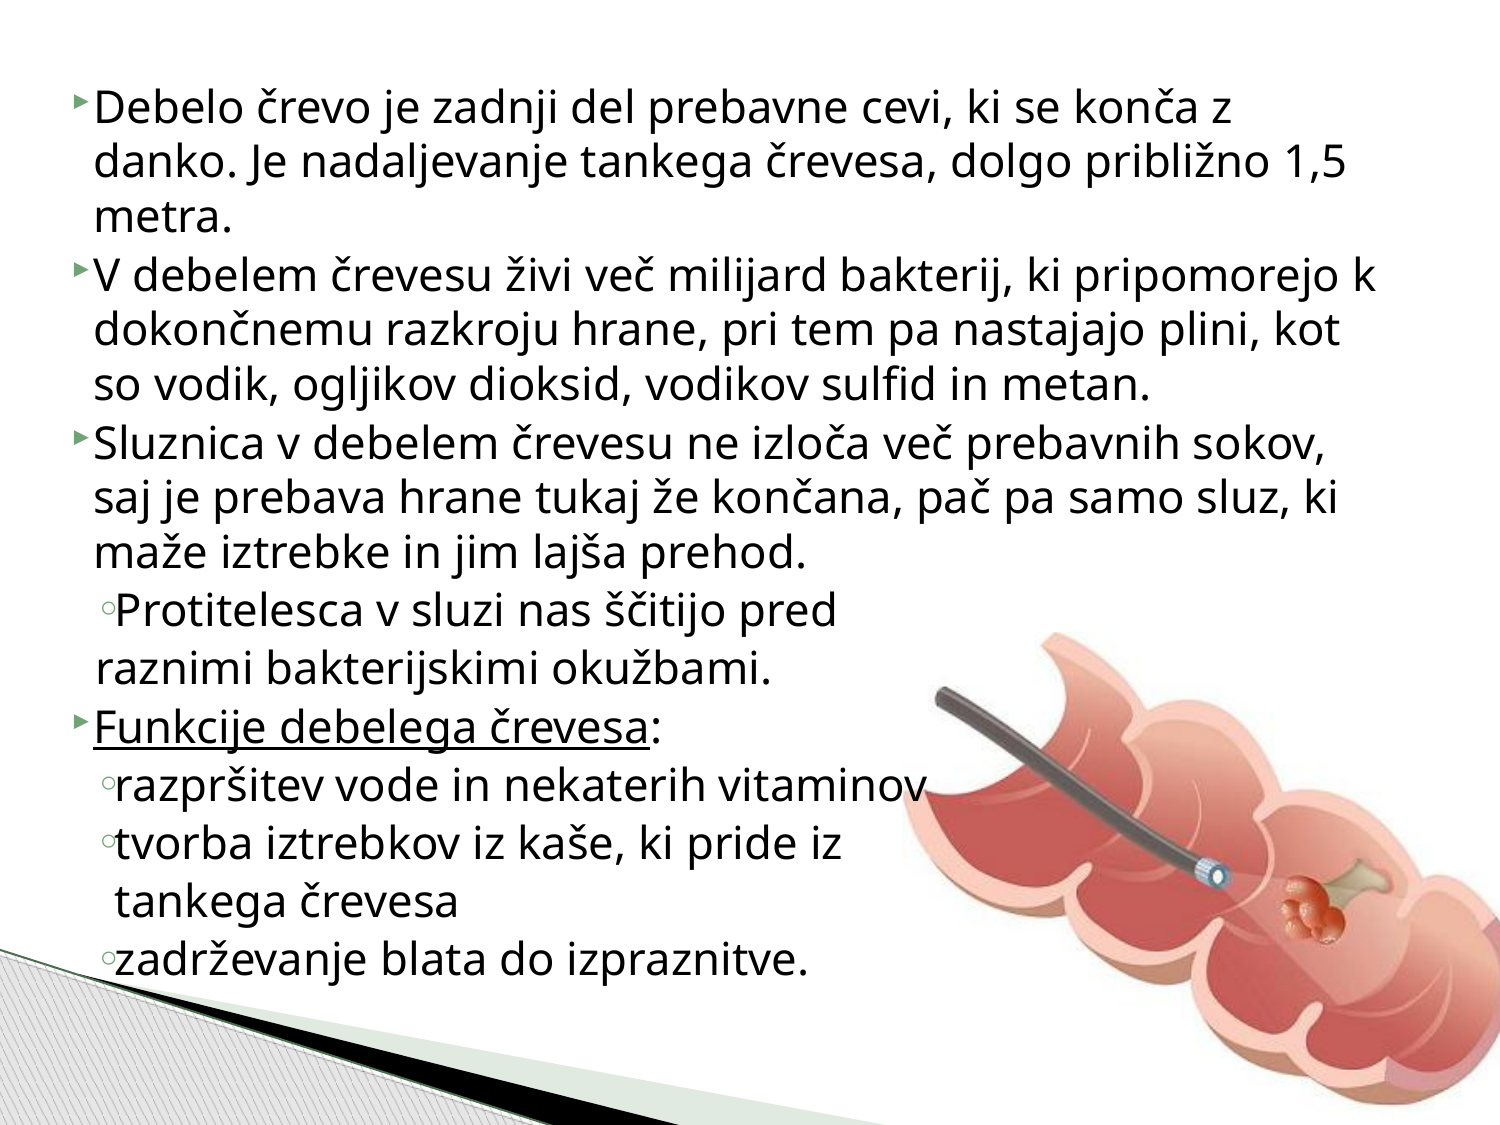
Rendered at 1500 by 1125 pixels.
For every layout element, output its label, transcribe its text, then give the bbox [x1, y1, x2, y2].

picture [902, 632, 1500, 1125]
list Debelo črevo je zadnji del prebavne cevi, ki se konča z danko. Je nadaljevanje tankega črevesa, dolgo približno 1,5 metra. V debelem črevesu živi več milijard bakterij, ki pripomorejo k dokončnemu razkroju hrane, pri tem pa nastajajo plini, kot so vodik, ogljikov dioksid, vodikov sulfid in metan. Sluznica v debelem črevesu ne izloča več prebavnih sokov, saj je prebava hrane tukaj že končana, pač pa samo sluz, ki maže iztrebke in jim lajša prehod. Protitelesca v sluzi nas ščitijo pred raznimi bakterijskimi okužbami. Funkcije debelega črevesa: razpršitev vode in nekaterih vitaminov tvorba iztrebkov iz kaše, ki pride iz tankega črevesa zadrževanje blata do izpraznitve. [46, 70, 1402, 997]
